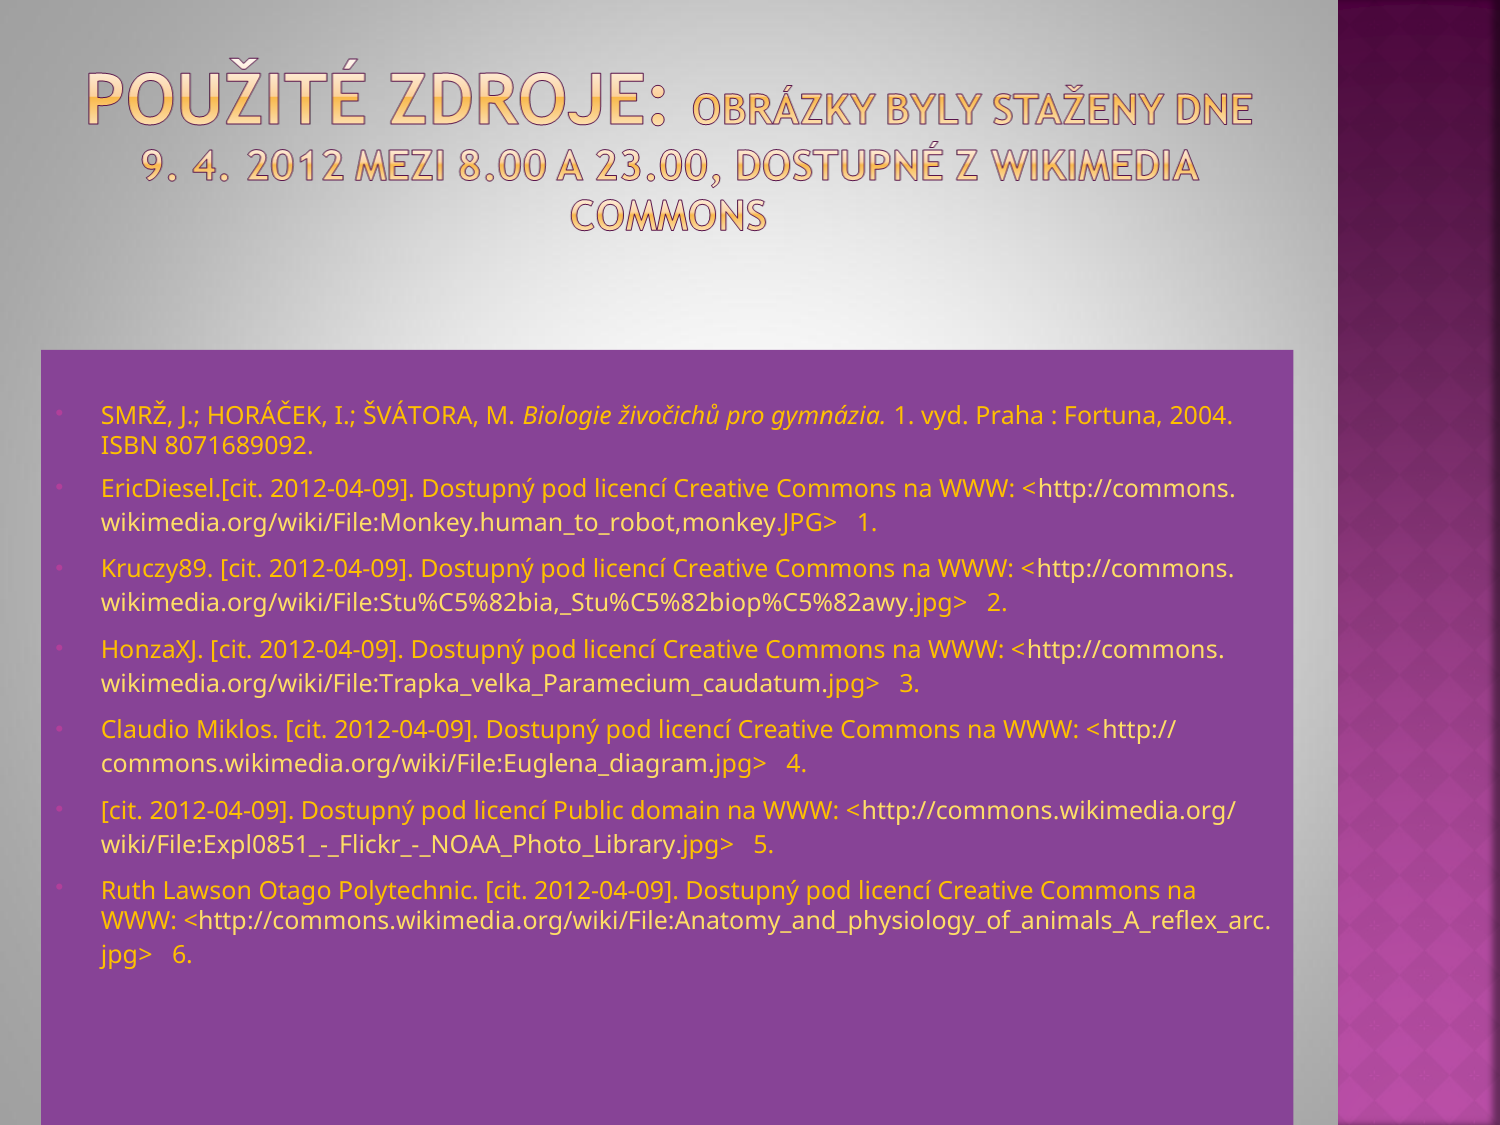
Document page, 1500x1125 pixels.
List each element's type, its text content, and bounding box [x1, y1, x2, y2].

list SMRŽ, J.; HORÁČEK, I.; ŠVÁTORA, M. Biologie živočichů pro gymnázia. 1. vyd. Praha : Fortuna, 2004. ISBN 8071689092. EricDiesel.[cit. 2012-04-09]. Dostupný pod licencí Creative Commons na WWW: <http://commons.wikimedia.org/wiki/File:Monkey.human_to_robot,monkey.JPG> 1. Kruczy89. [cit. 2012-04-09]. Dostupný pod licencí Creative Commons na WWW: <http://commons.wikimedia.org/wiki/File:Stu%C5%82bia,_Stu%C5%82biop%C5%82awy.jpg> 2. HonzaXJ. [cit. 2012-04-09]. Dostupný pod licencí Creative Commons na WWW: <http://commons.wikimedia.org/wiki/File:Trapka_velka_Paramecium_caudatum.jpg> 3. Claudio Miklos. [cit. 2012-04-09]. Dostupný pod licencí Creative Commons na WWW: <http://commons.wikimedia.org/wiki/File:Euglena_diagram.jpg> 4. [cit. 2012-04-09]. Dostupný pod licencí Public domain na WWW: <http://commons.wikimedia.org/wiki/File:Expl0851_-_Flickr_-_NOAA_Photo_Library.jpg> 5. Ruth Lawson Otago Polytechnic. [cit. 2012-04-09]. Dostupný pod licencí Creative Commons na WWW: <http://commons.wikimedia.org/wiki/File:Anatomy_and_physiology_of_animals_A_reflex_arc.jpg> 6. [41, 349, 1294, 1125]
picture [0, 0, 1500, 1125]
text_box [41, 34, 1291, 265]
